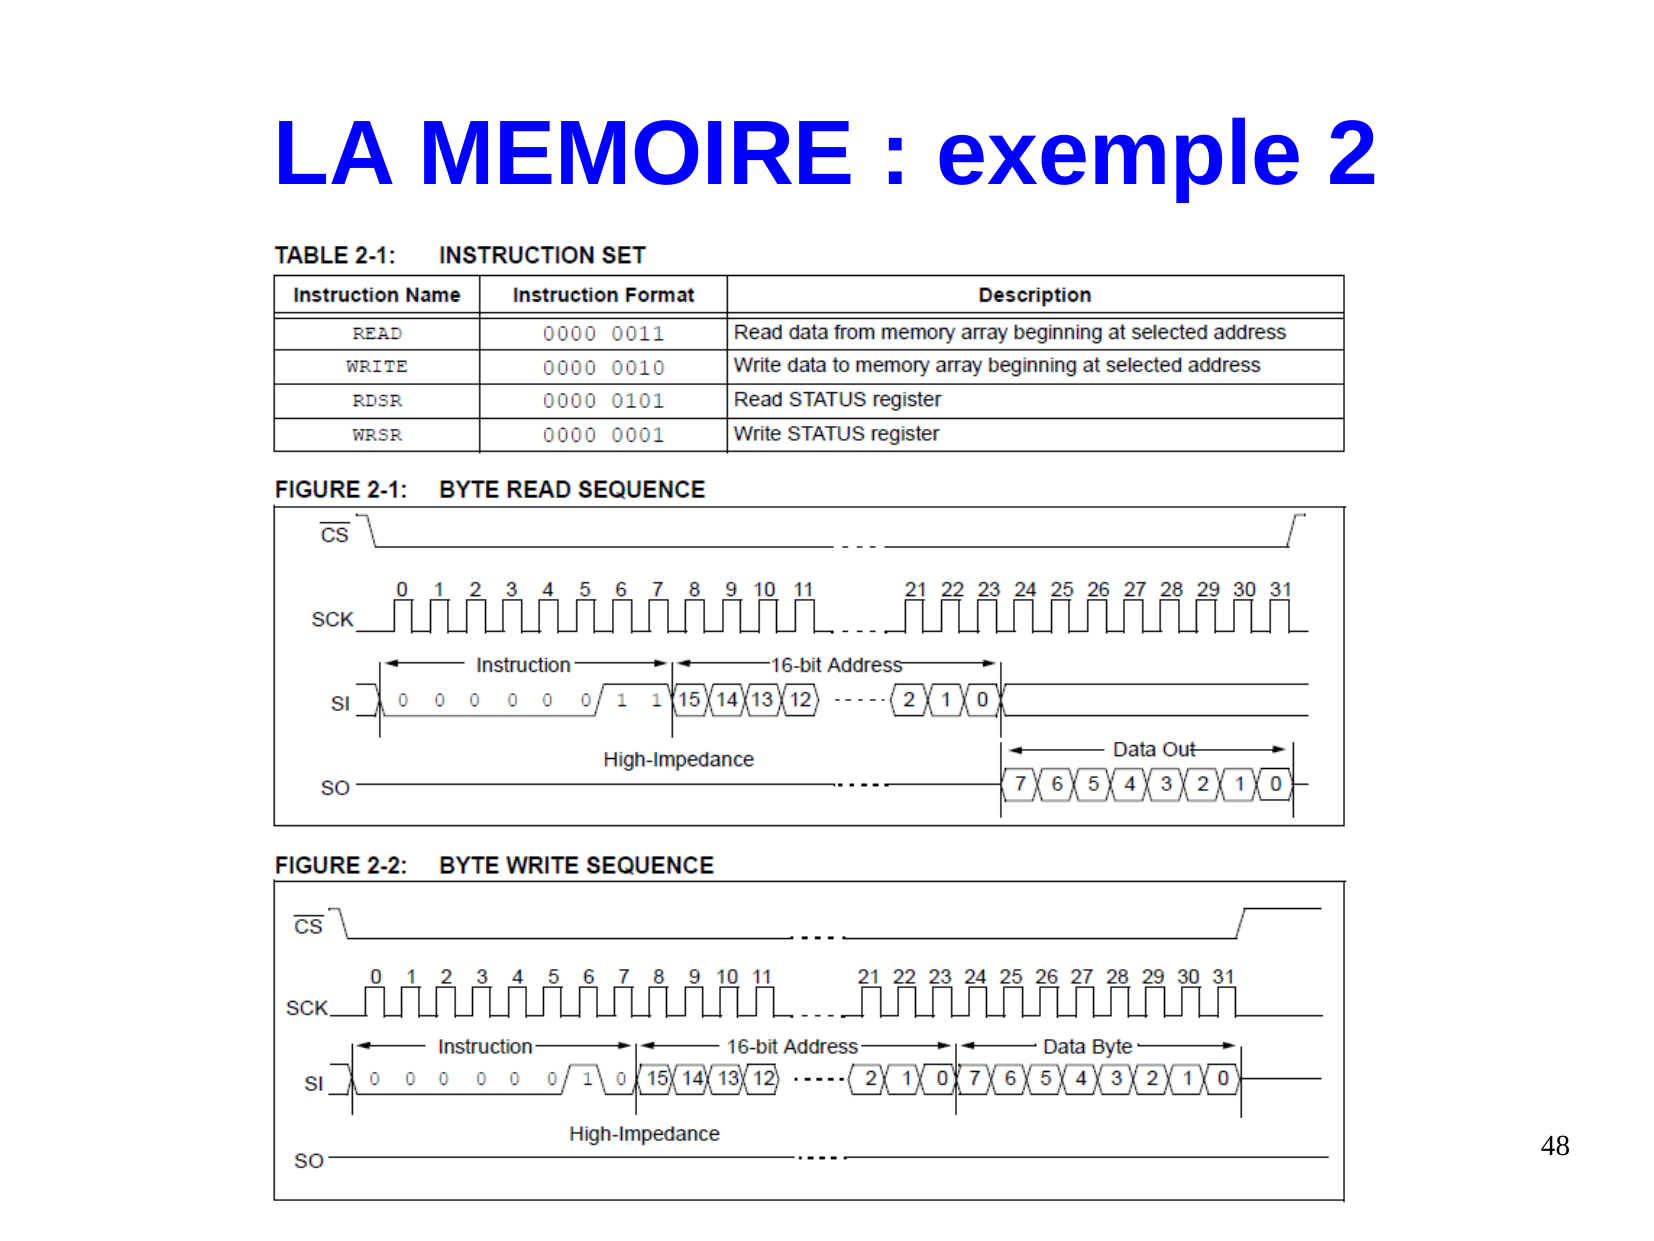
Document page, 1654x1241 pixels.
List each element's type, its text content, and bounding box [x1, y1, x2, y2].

picture [265, 235, 1358, 1211]
title LA MEMOIRE : exemple 2 [0, 49, 1654, 257]
